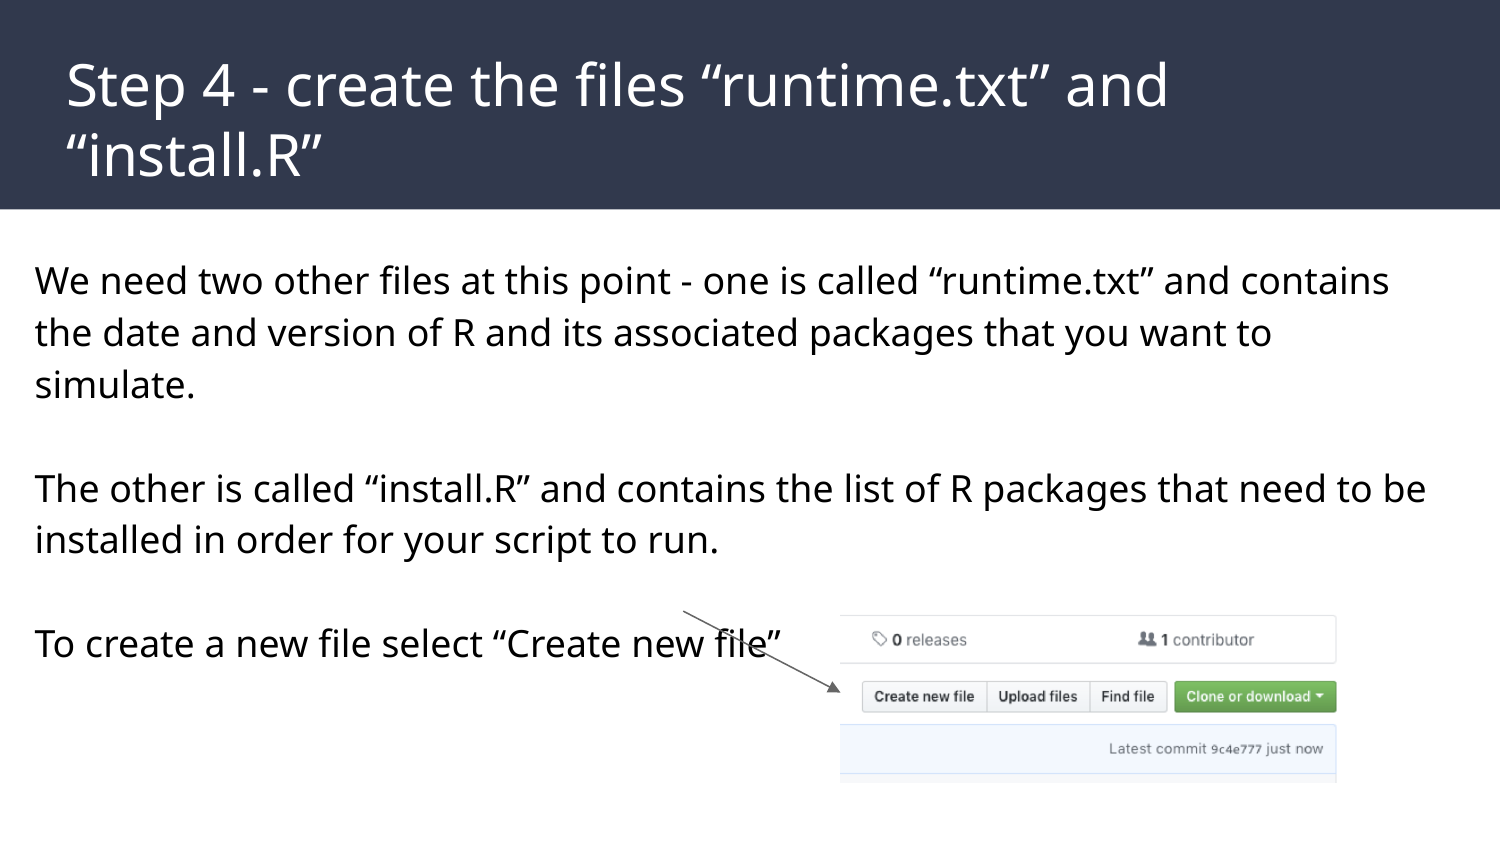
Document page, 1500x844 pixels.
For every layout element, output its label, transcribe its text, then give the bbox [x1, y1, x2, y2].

text_box We need two other files at this point - one is called “runtime.txt” and contains the date and version of R and its associated packages that you want to simulate. The other is called “install.R” and contains the list of R packages that need to be installed in order for your script to run. To create a new file select “Create new file” [19, 235, 1460, 811]
picture [840, 602, 1352, 783]
title Step 4 - create the files “runtime.txt” and “install.R” [51, 33, 1449, 136]
